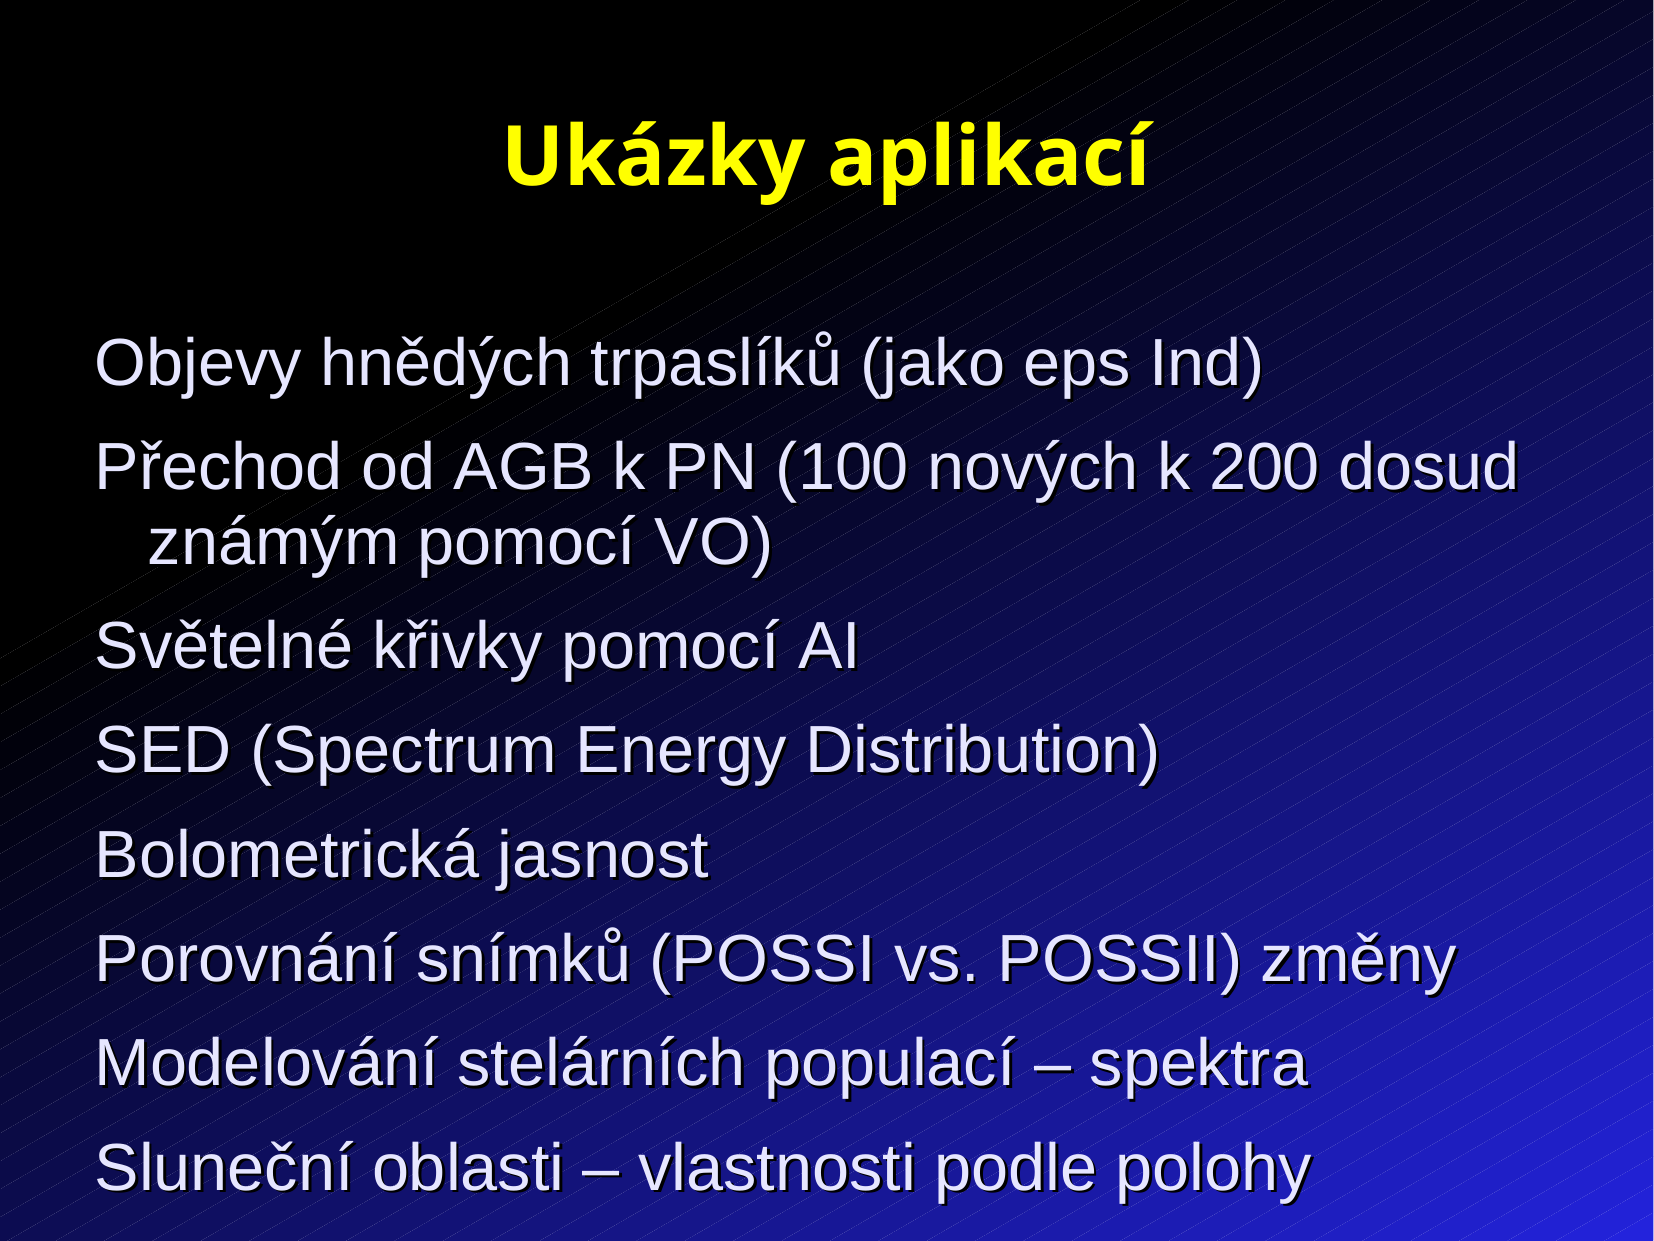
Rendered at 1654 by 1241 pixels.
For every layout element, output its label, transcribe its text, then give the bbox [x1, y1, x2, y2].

title Ukázky aplikací [82, 49, 1571, 257]
list Objevy hnědých trpaslíků (jako eps Ind) Přechod od AGB k PN (100 nových k 200 dosud známým pomocí VO) Světelné křivky pomocí AI SED (Spectrum Energy Distribution) Bolometrická jasnost Porovnání snímků (POSSI vs. POSSII) změny Modelování stelárních populací – spektra Sluneční oblasti – vlastnosti podle polohy [76, 324, 1565, 1205]
